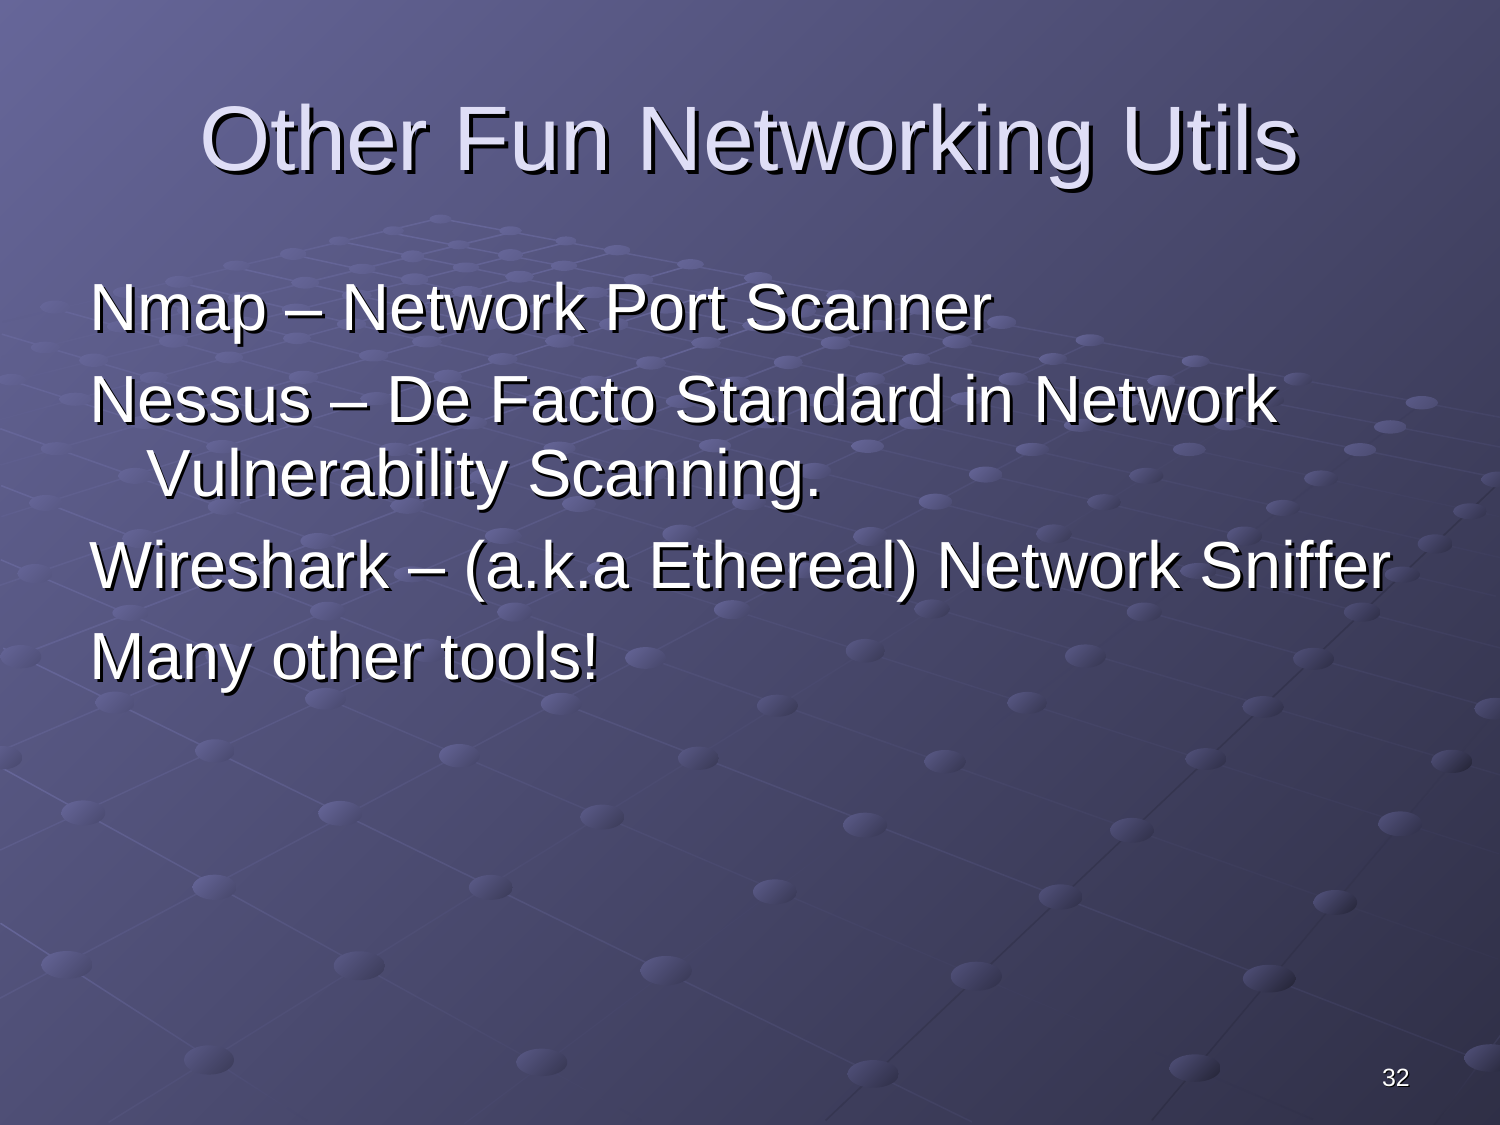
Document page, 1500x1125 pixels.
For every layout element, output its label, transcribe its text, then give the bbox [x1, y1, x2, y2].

list Nmap – Network Port Scanner Nessus – De Facto Standard in Network Vulnerability Scanning. Wireshark – (a.k.a Ethereal) Network Sniffer Many other tools! [75, 262, 1426, 1007]
title Other Fun Networking Utils [75, 45, 1426, 233]
